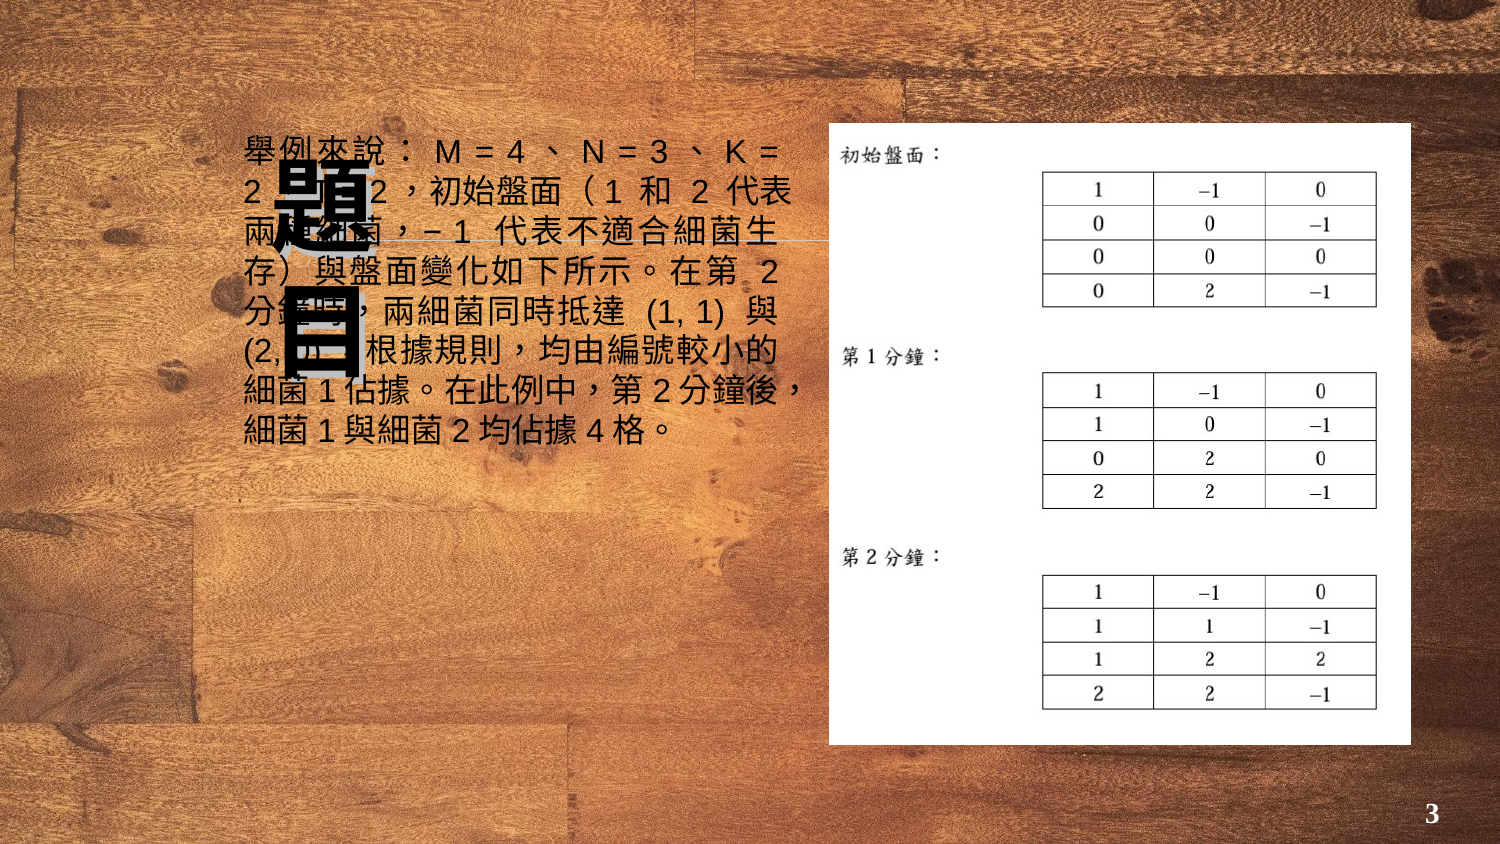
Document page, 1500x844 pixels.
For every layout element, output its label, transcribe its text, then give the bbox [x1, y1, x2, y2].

slide_number 2 [1410, 779, 1500, 844]
picture [829, 123, 1411, 745]
title 題 目 [28, 306, 210, 552]
text_box 舉例來說：M = 4、N = 3、K = 2、T = 2，初始盤面（1 和 2 代表兩種細菌，−1 代表不適合細菌生存）與盤面變化如下所示。在第 2 分鐘時，兩細菌同時抵達 (1, 1) 與 (2, 0)，根據規則，均由編號較小的細菌1佔據。在此例中，第2分鐘後，細菌1與細菌2均佔據4格。 [228, 123, 808, 457]
